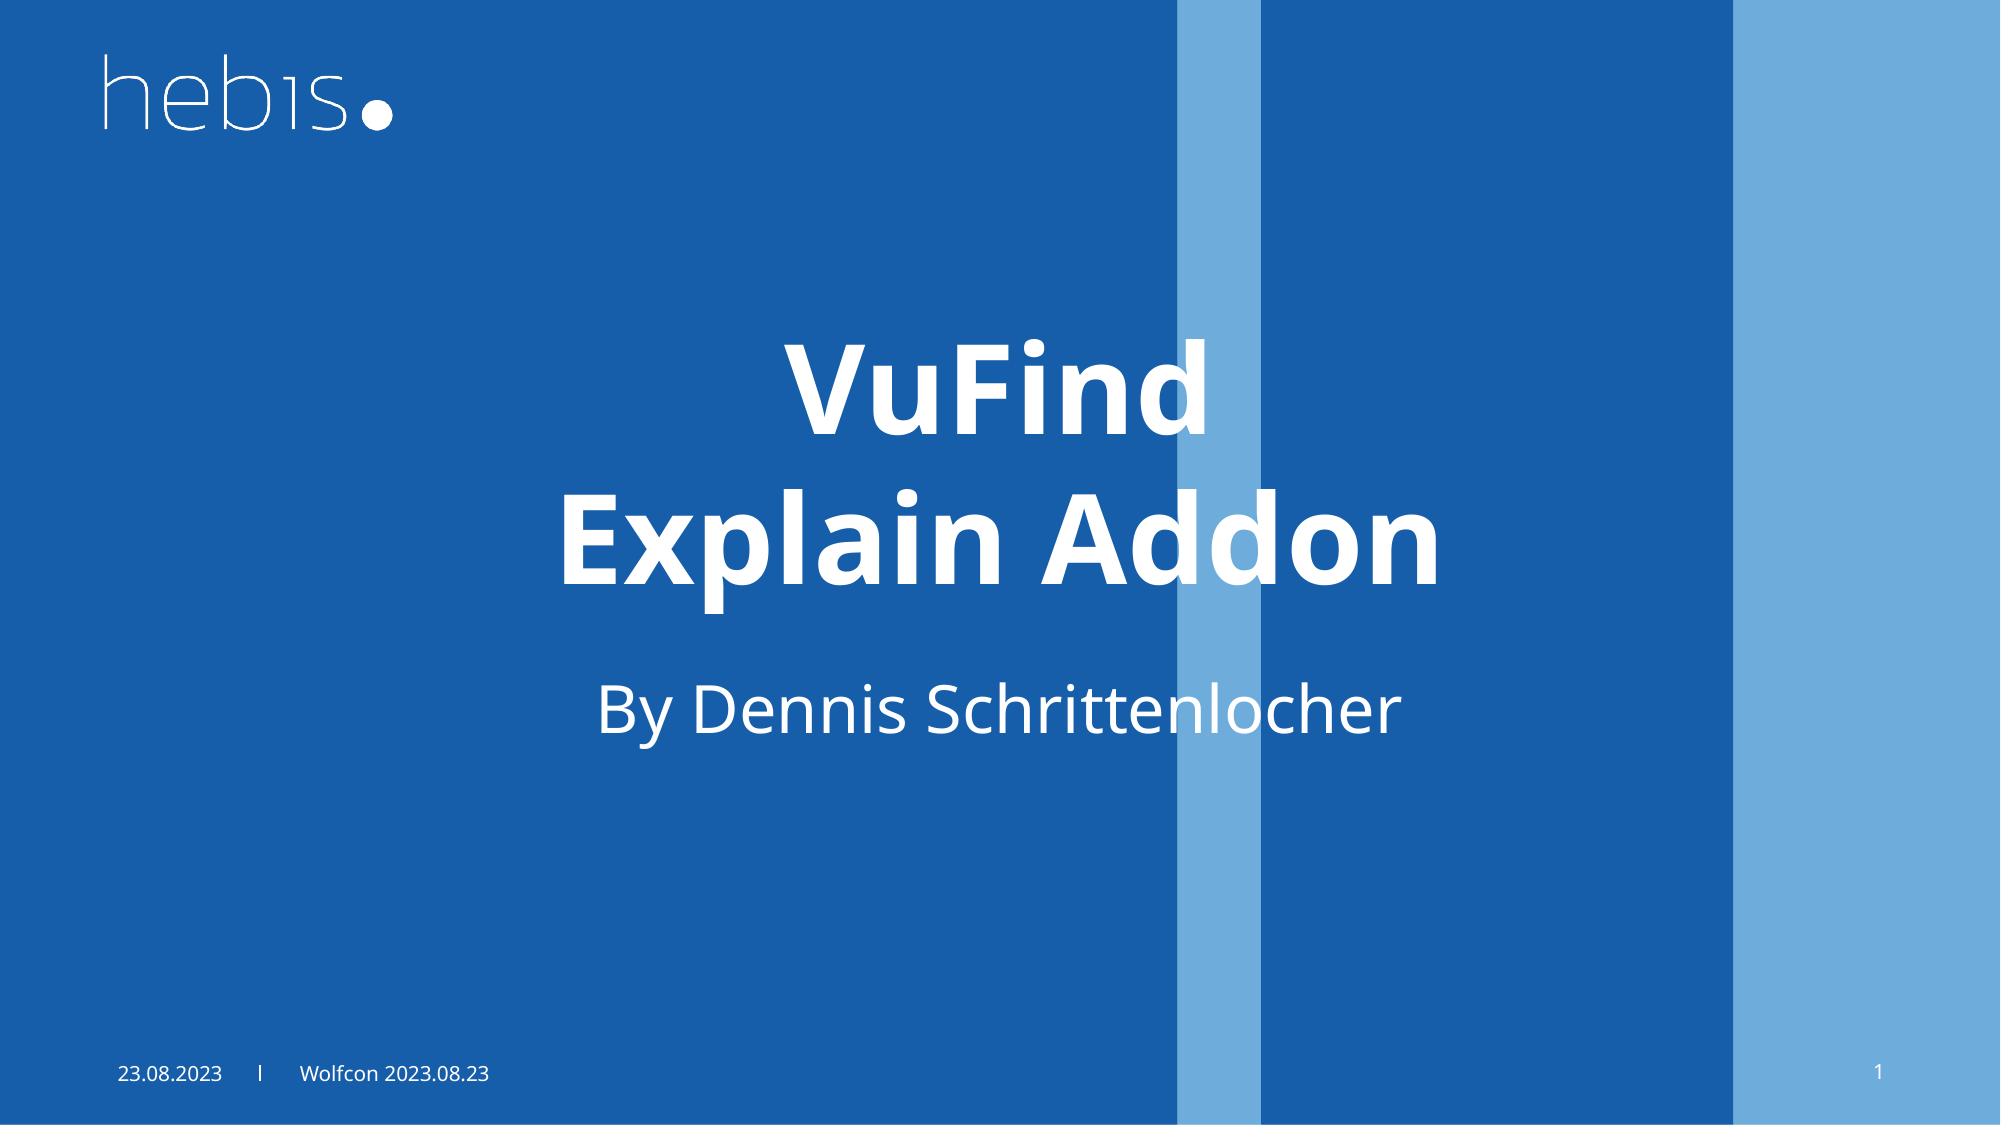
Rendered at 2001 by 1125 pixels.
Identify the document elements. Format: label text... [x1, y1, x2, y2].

slide_number 23.08.2023 [102, 1042, 271, 1103]
title VuFind Explain Addon [137, 313, 1863, 617]
slide_number <number> [1694, 1042, 1900, 1103]
picture [0, 0, 2001, 1125]
list By Dennis Schrittenlocher [137, 659, 1863, 827]
footer Wolfcon 2023.08.23 [284, 1042, 1451, 1103]
